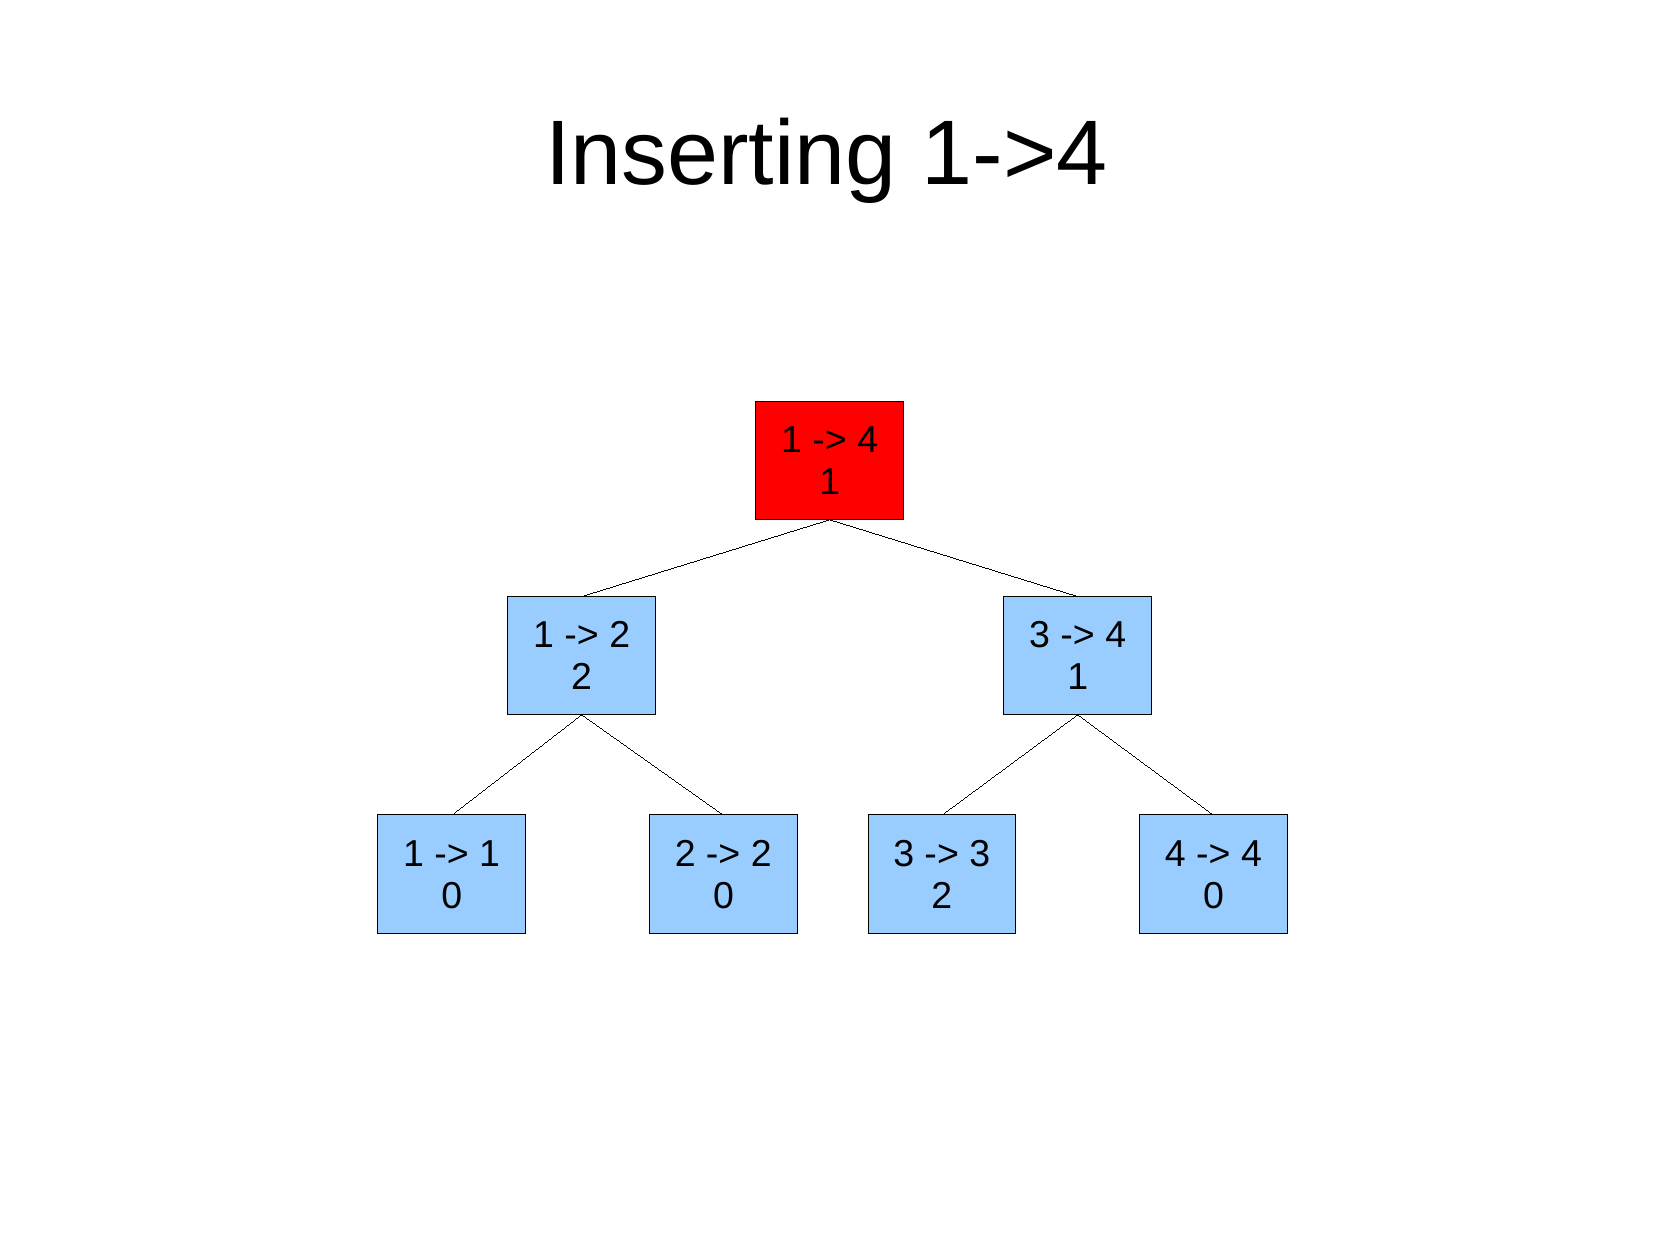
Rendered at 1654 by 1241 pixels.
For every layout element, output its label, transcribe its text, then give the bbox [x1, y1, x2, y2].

text_box 2 -> 2 0 [649, 814, 798, 934]
text_box 1 -> 4 1 [755, 401, 904, 520]
text_box 3 -> 4 1 [1003, 596, 1152, 715]
title Inserting 1->4 [82, 49, 1571, 257]
text_box 3 -> 3 2 [868, 814, 1016, 934]
text_box 1 -> 2 2 [507, 596, 656, 715]
text_box 4 -> 4 0 [1139, 814, 1288, 934]
text_box 1 -> 1 0 [377, 814, 526, 934]
